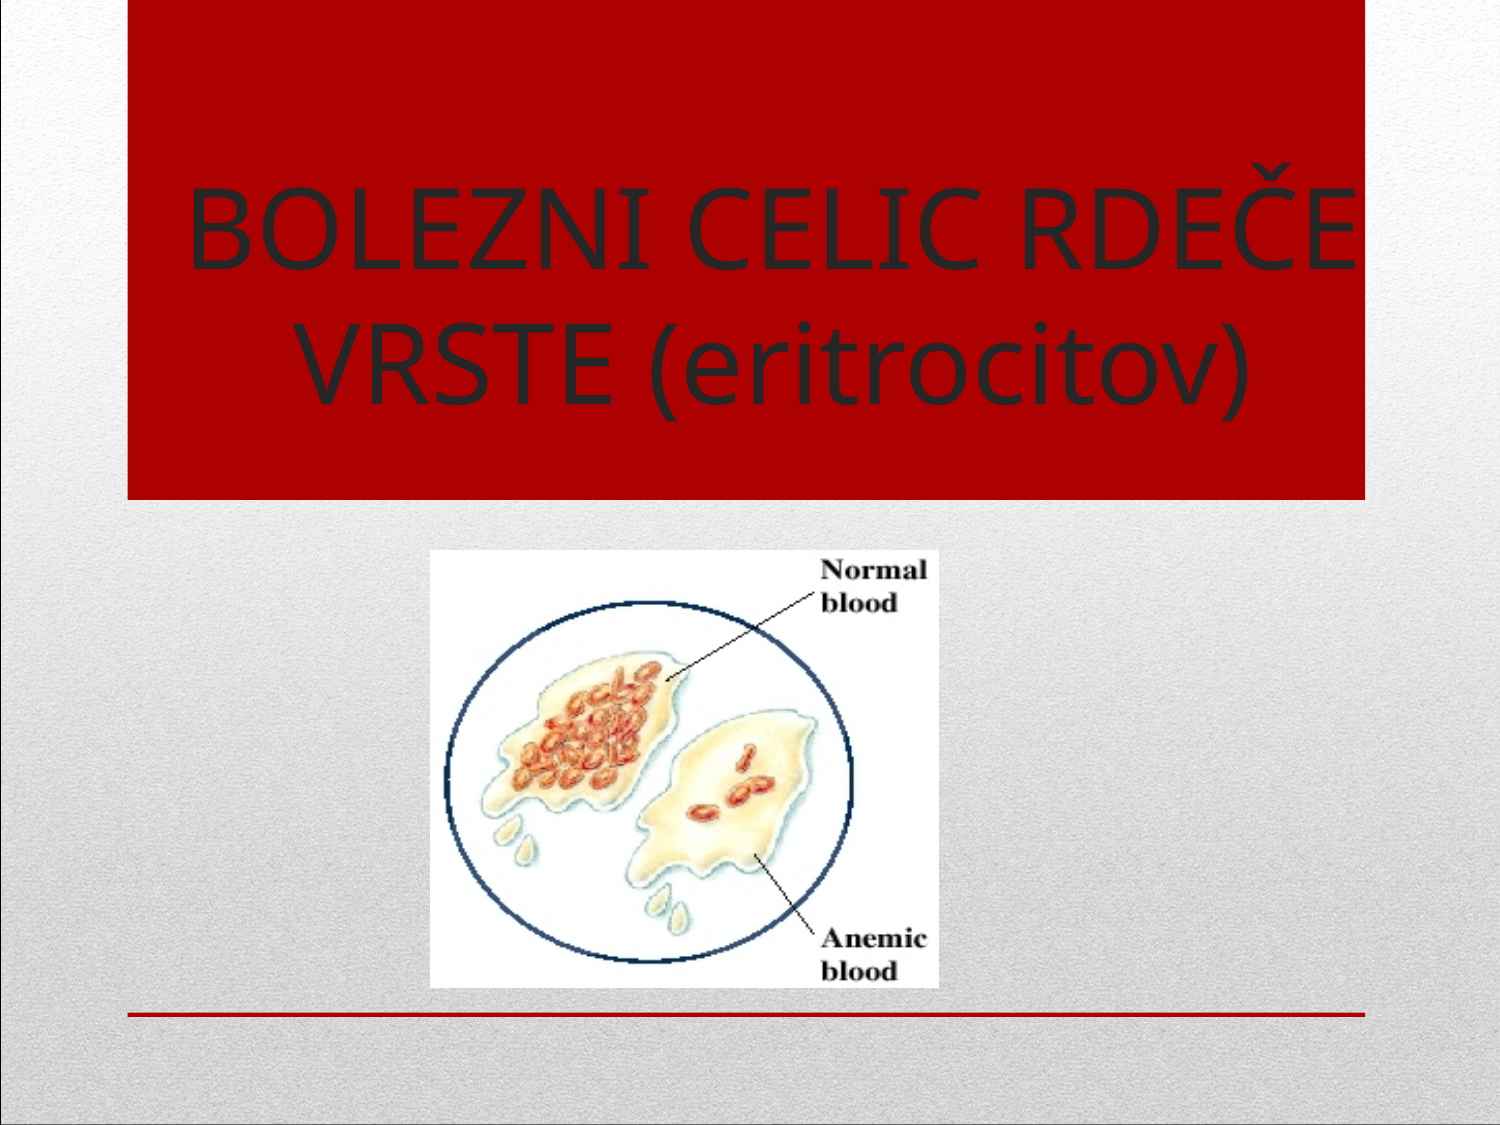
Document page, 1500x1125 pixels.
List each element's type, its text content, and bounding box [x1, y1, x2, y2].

title BOLEZNI CELIC RDEČE VRSTE (eritrocitov) [112, 184, 1435, 435]
picture [0, 0, 1500, 1125]
